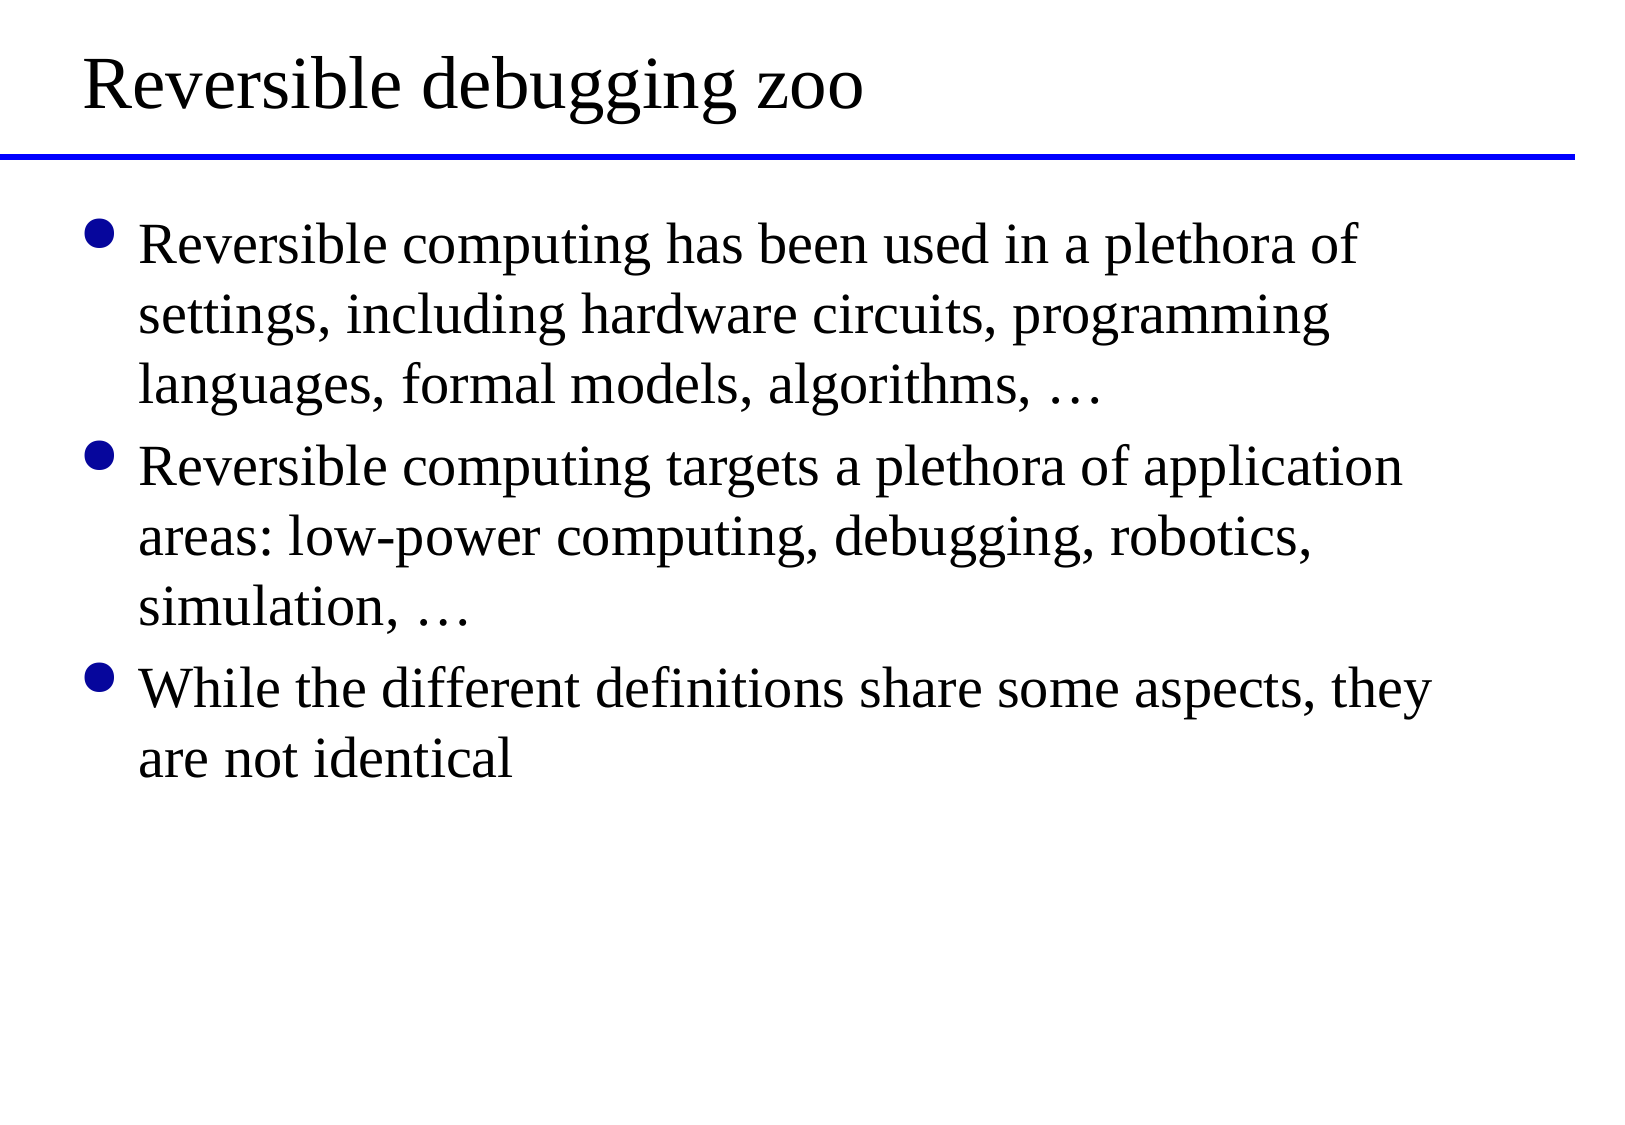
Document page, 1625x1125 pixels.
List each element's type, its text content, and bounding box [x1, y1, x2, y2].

list Reversible computing has been used in a plethora of settings, including hardware circuits, programming languages, formal models, algorithms, … Reversible computing targets a plethora of application areas: low-power computing, debugging, robotics, simulation, … While the different definitions share some aspects, they are not identical [67, 198, 1478, 1061]
title Reversible debugging zoo [67, 27, 1544, 131]
